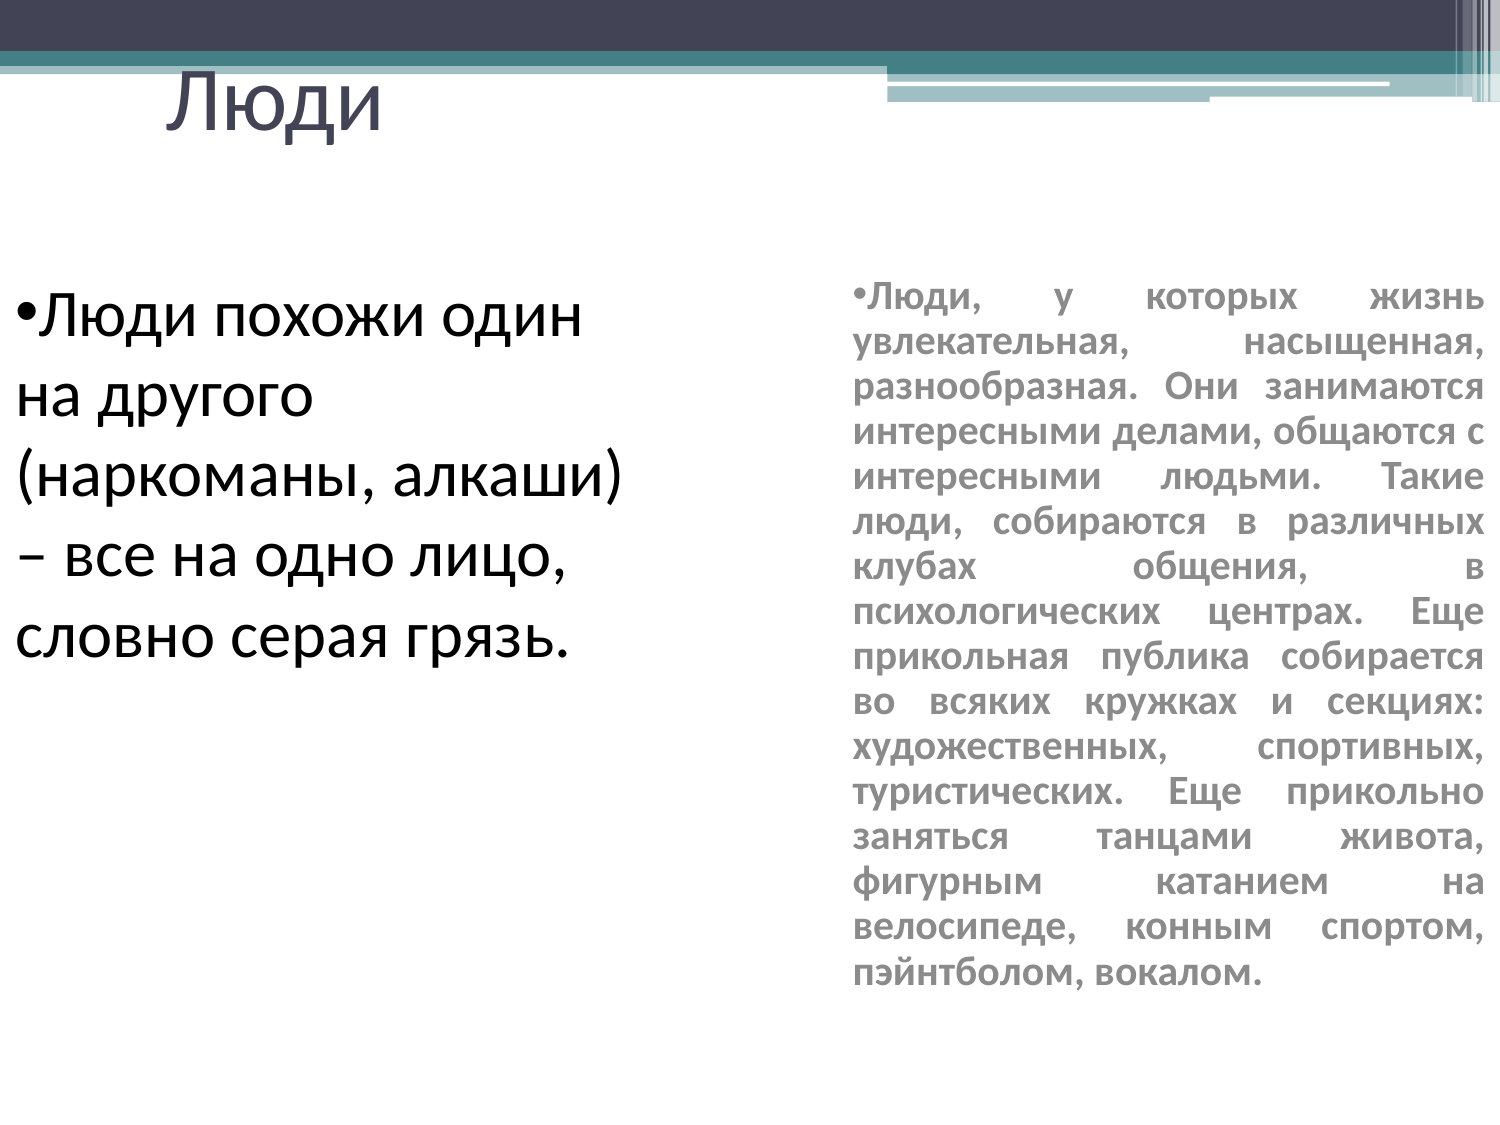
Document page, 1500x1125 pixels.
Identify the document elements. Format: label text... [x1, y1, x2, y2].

title Люди [150, 0, 1500, 188]
list Люди, у которых жизнь увлекательная, насыщенная, разнообразная. Они занимаются интересными делами, общаются с интересными людьми. Такие люди, собираются в различных клубах общения, в психологических центрах. Еще прикольная публика собирается во всяких кружках и секциях: художественных, спортивных, туристических. Еще прикольно заняться танцами живота, фигурным катанием на велосипеде, конным спортом, пэйнтболом, вокалом. [837, 262, 1500, 1005]
list Люди похожи один на другого (наркоманы, алкаши) – все на одно лицо, словно серая грязь. [0, 262, 663, 1005]
